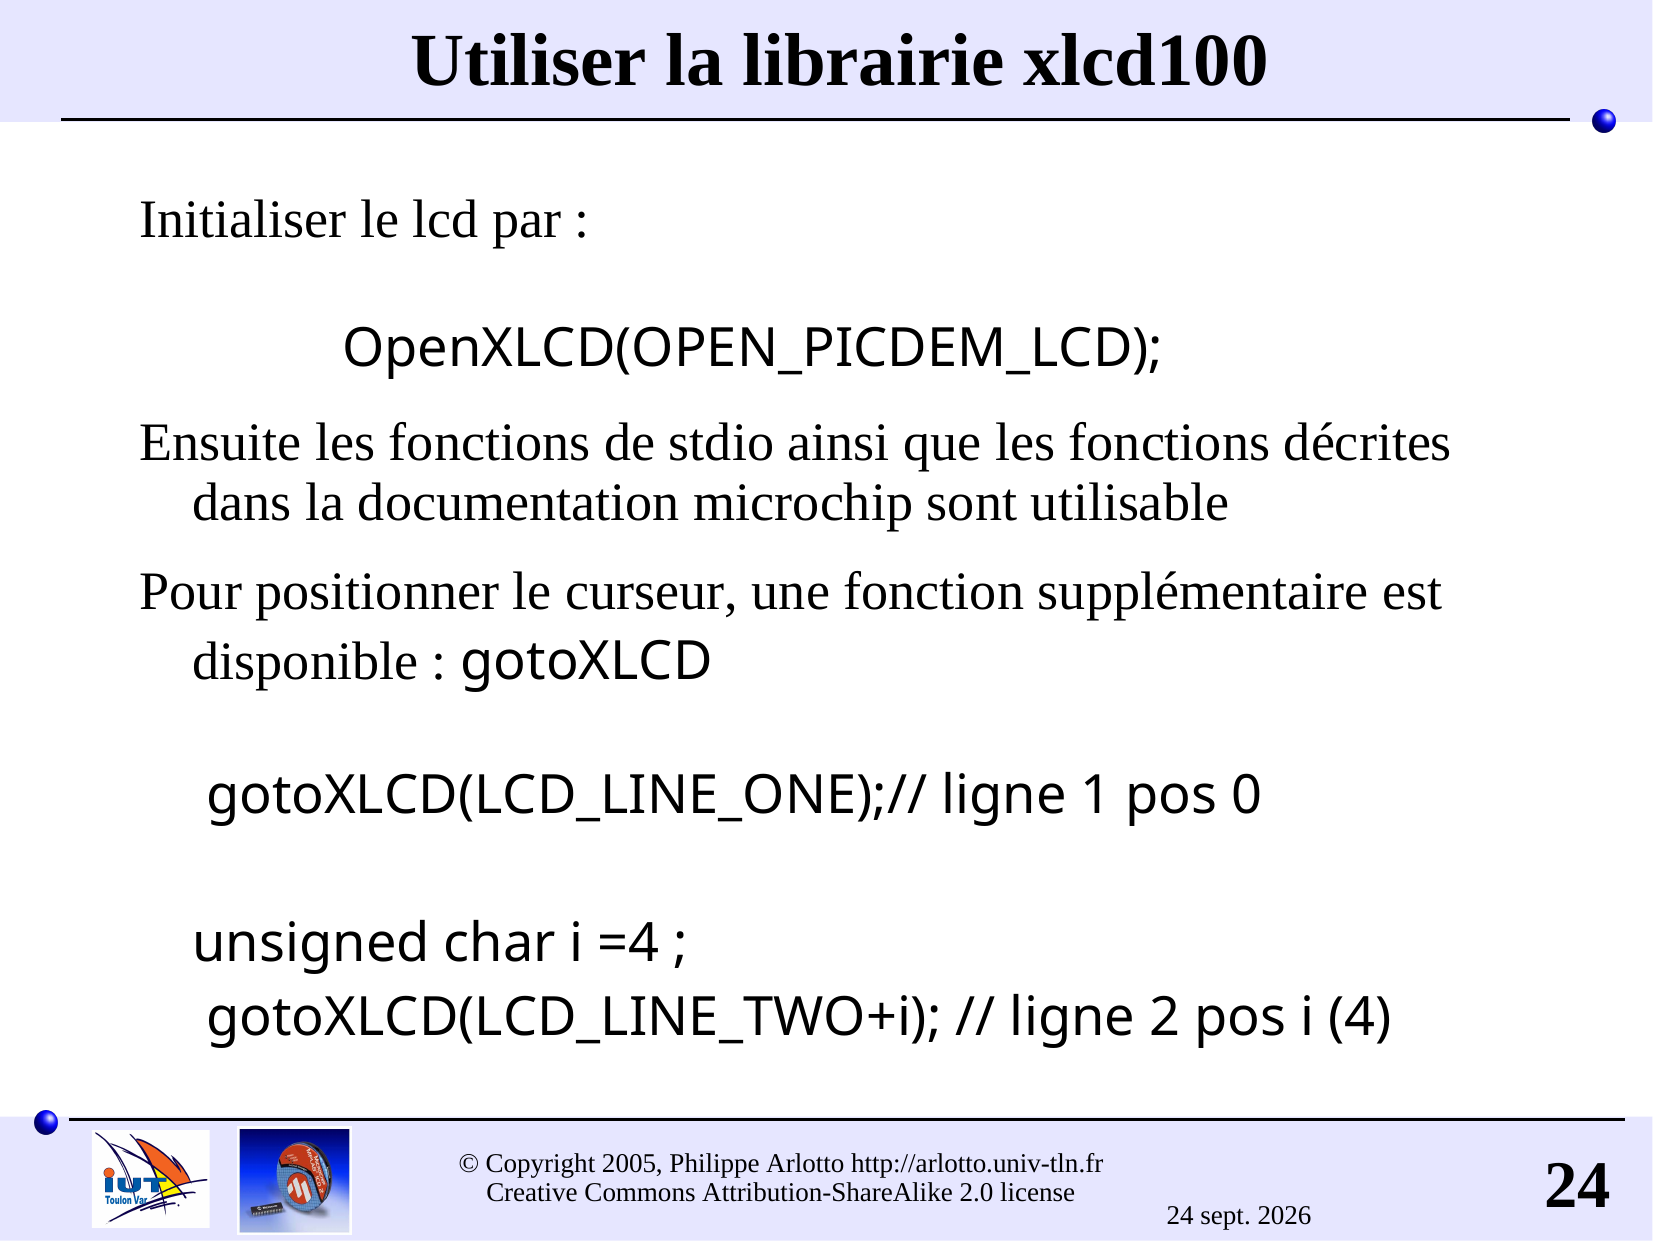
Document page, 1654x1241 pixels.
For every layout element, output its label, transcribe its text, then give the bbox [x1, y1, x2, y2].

picture [237, 1126, 352, 1235]
list Initialiser le lcd par : OpenXLCD(OPEN_PICDEM_LCD); Ensuite les fonctions de stdio ainsi que les fonctions décrites dans la documentation microchip sont utilisable Pour positionner le curseur, une fonction supplémentaire est disponible : gotoXLCD gotoXLCD(LCD_LINE_ONE);// ligne 1 pos 0 unsigned char i =4 ; gotoXLCD(LCD_LINE_TWO+i); // ligne 2 pos i (4) [121, 188, 1534, 1051]
title Utiliser la librairie xlcd100 [95, 14, 1585, 107]
